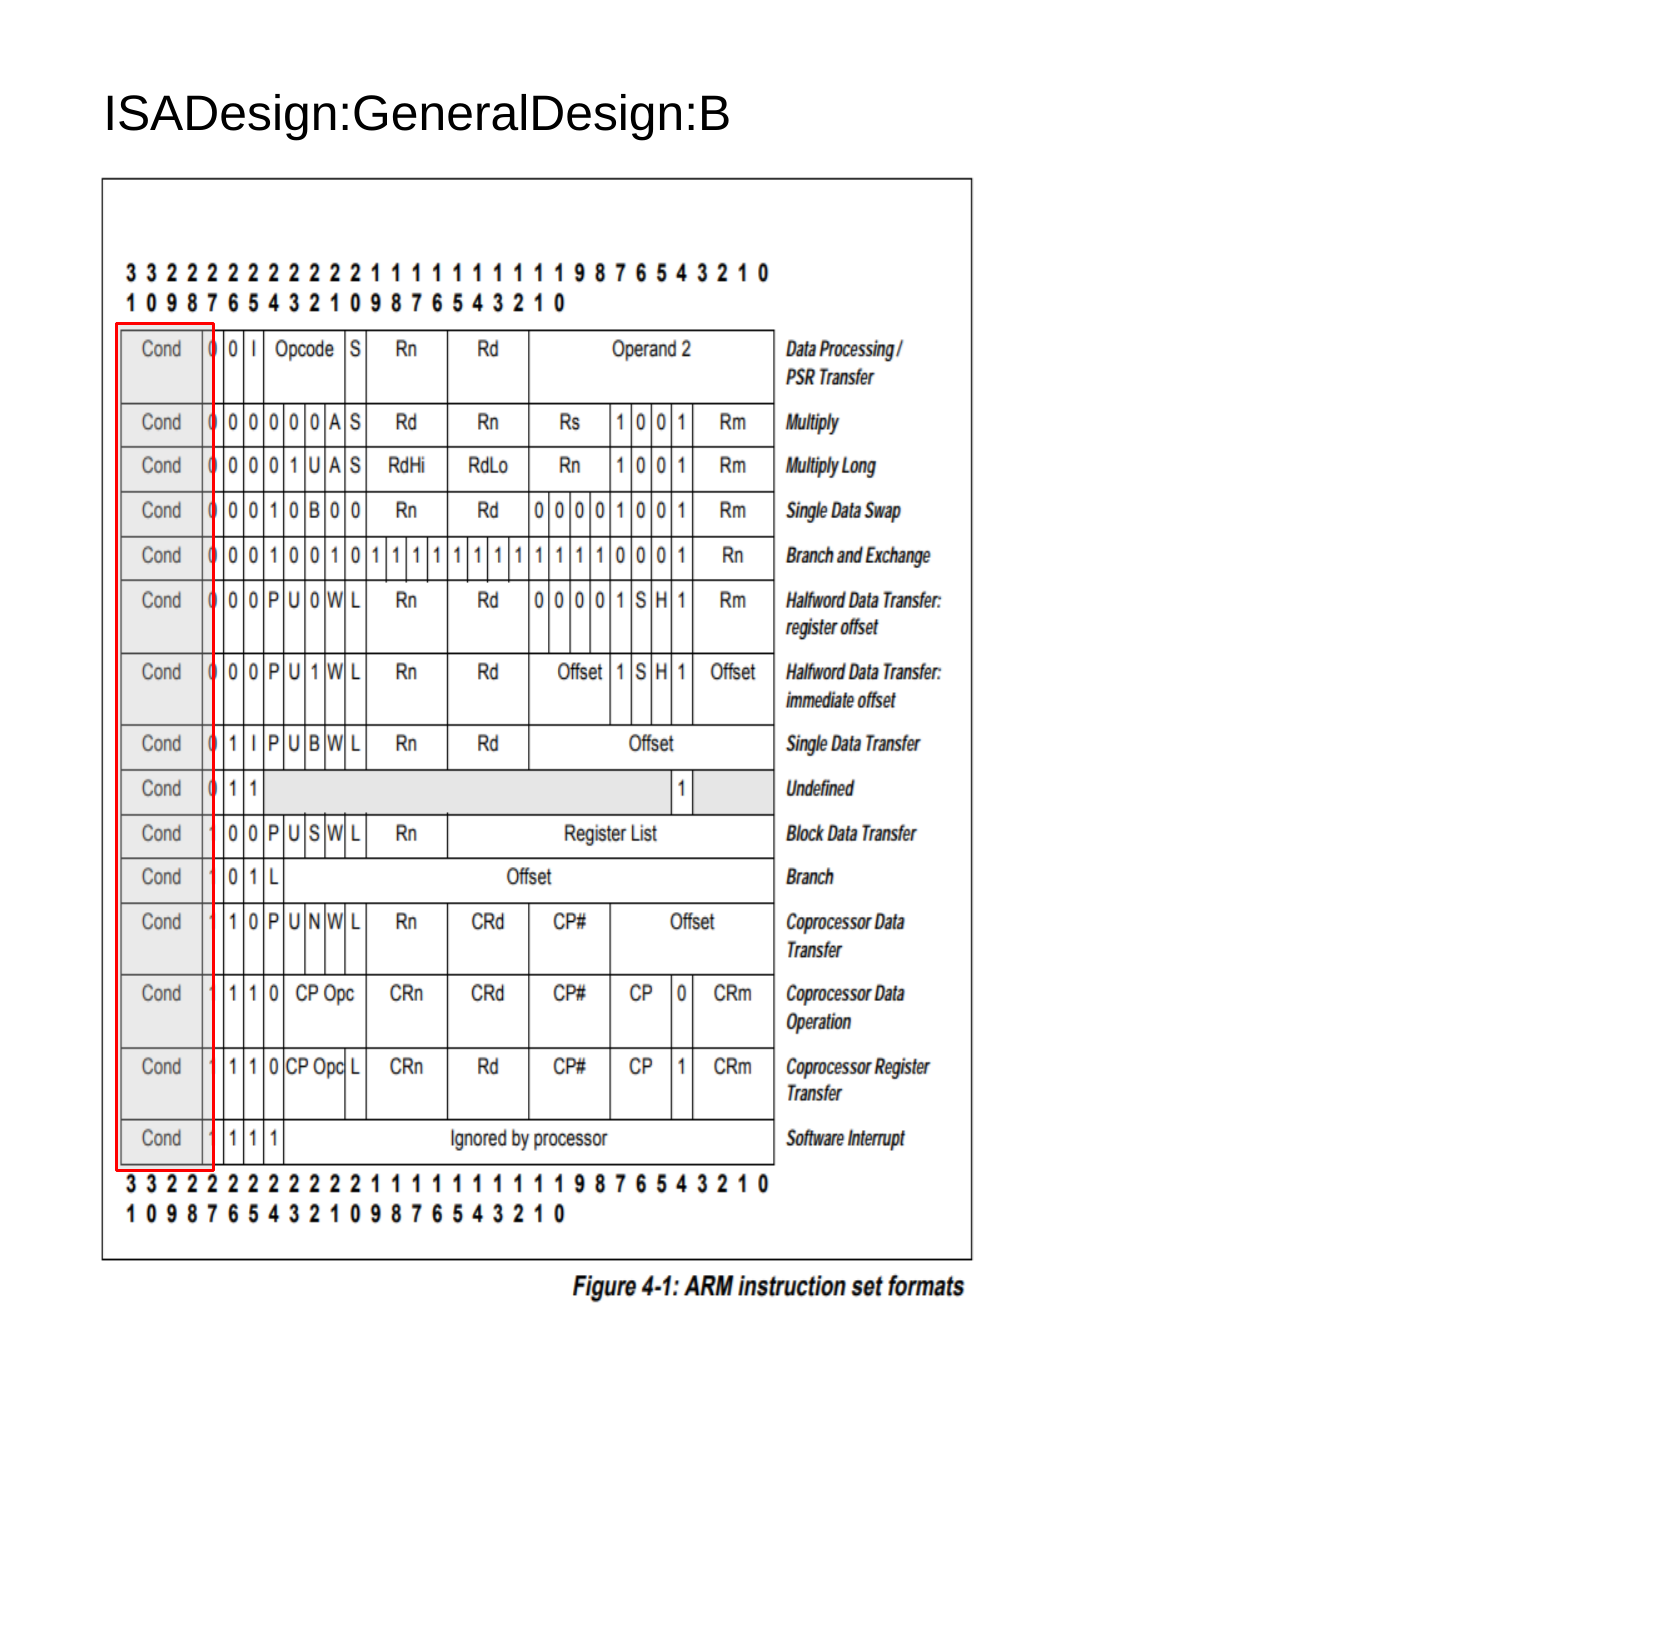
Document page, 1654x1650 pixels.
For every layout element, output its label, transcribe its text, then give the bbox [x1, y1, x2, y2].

text_box [116, 323, 214, 1171]
picture [88, 165, 1006, 1309]
text_box ISADesign:GeneralDesign:B [88, 78, 1076, 166]
